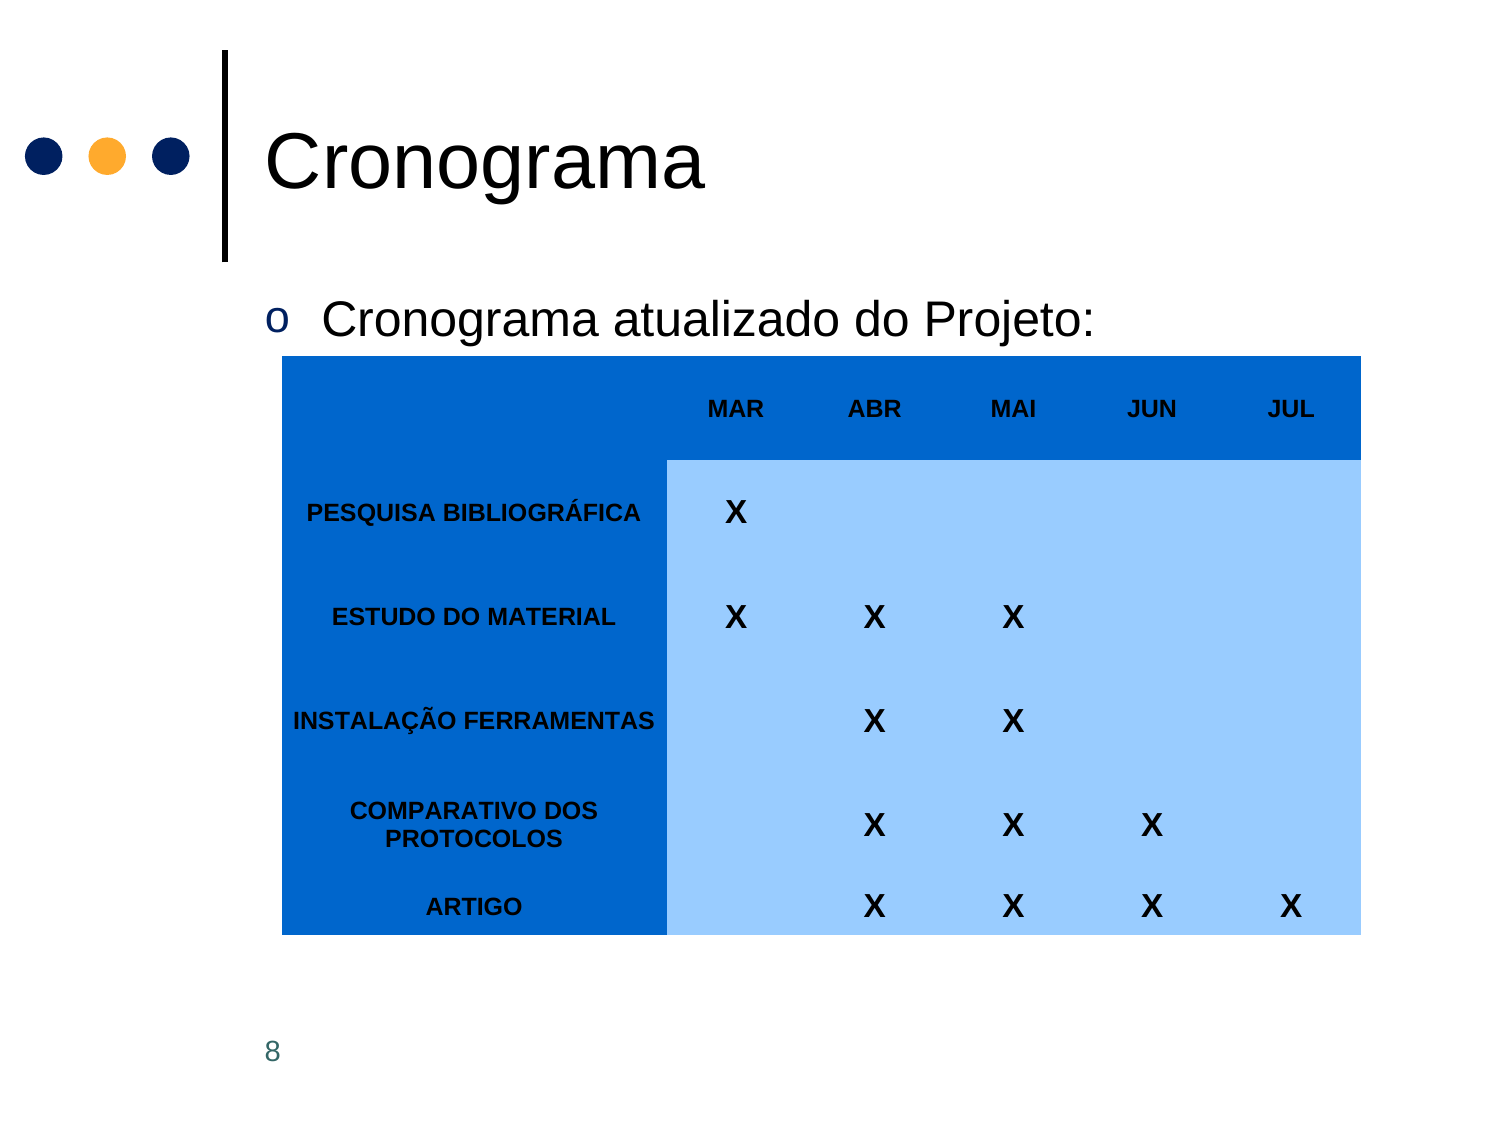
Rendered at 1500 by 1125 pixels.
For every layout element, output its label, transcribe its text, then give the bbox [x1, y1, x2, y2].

table_cell X [944, 773, 1083, 877]
table_cell COMPARATIVO DOS PROTOCOLOS [282, 773, 667, 877]
table_cell ESTUDO DO MATERIAL [282, 565, 667, 669]
table_cell X [667, 460, 805, 565]
table_cell [805, 460, 944, 565]
table_cell X [1222, 877, 1361, 935]
table_cell INSTALAÇÃO FERRAMENTAS [282, 669, 667, 773]
table_cell [1222, 773, 1361, 877]
table_cell [667, 877, 805, 935]
table_cell [1083, 565, 1222, 669]
table_cell X [805, 877, 944, 935]
table_cell X [1083, 773, 1222, 877]
table_cell X [805, 669, 944, 773]
table_cell [1083, 669, 1222, 773]
title Cronograma [249, 31, 1401, 278]
table_cell X [944, 877, 1083, 935]
table_cell [1222, 460, 1361, 565]
table_cell ARTIGO [282, 877, 667, 935]
table_cell [667, 669, 805, 773]
table_cell X [1083, 877, 1222, 935]
table_cell X [805, 565, 944, 669]
table_cell X [667, 565, 805, 669]
table_cell X [944, 669, 1083, 773]
table_cell [1222, 669, 1361, 773]
table_cell X [944, 565, 1083, 669]
table_cell PESQUISA BIBLIOGRÁFICA [282, 460, 667, 565]
table_header JUN [1083, 356, 1222, 460]
table_header JUL [1222, 356, 1361, 460]
table_cell [944, 460, 1083, 565]
list Cronograma atualizado do Projeto: [249, 278, 1401, 954]
text_box <número> [249, 1025, 463, 1101]
table_header MAR [667, 356, 805, 460]
table_cell [1222, 565, 1361, 669]
table_cell [1083, 460, 1222, 565]
table_cell X [805, 773, 944, 877]
table_header ABR [805, 356, 944, 460]
table_cell [667, 773, 805, 877]
table_header [282, 356, 667, 460]
table_header MAI [944, 356, 1083, 460]
